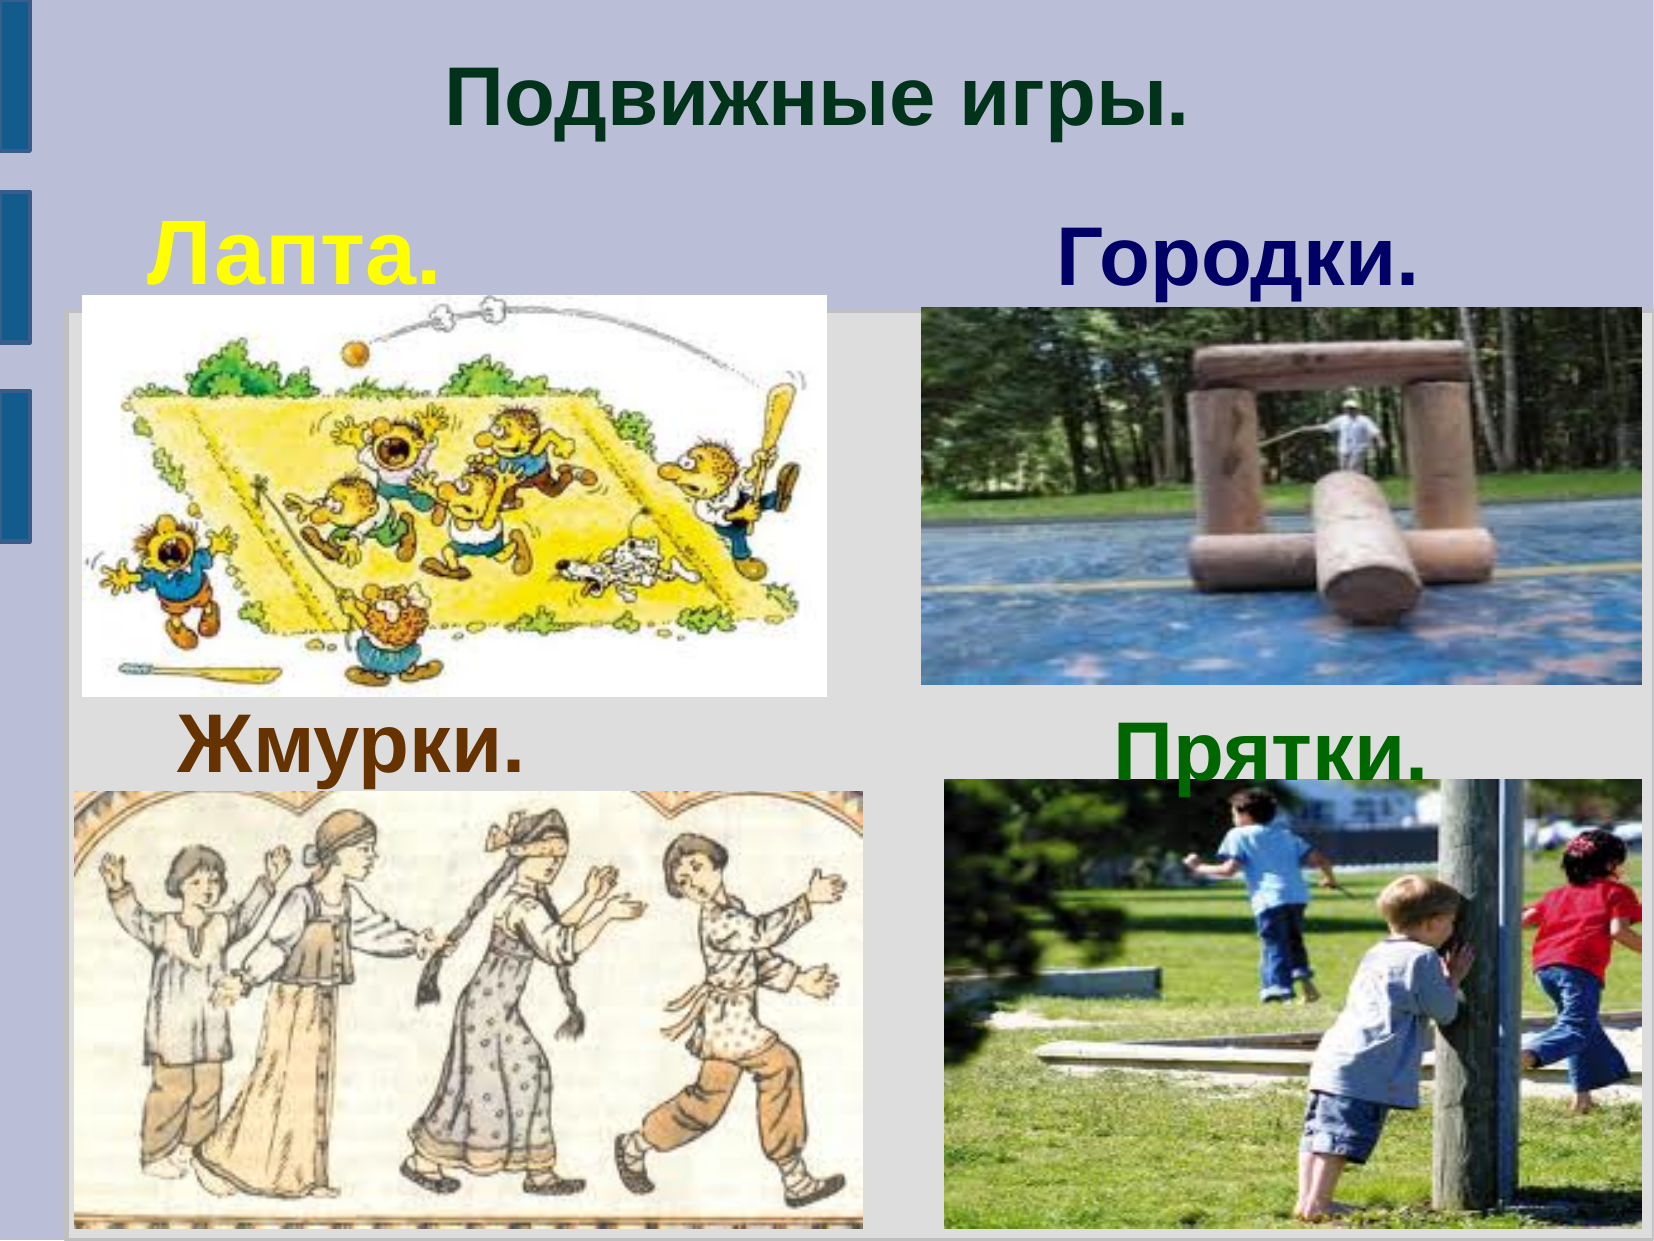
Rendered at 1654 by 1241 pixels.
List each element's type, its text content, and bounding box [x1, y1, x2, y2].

picture [82, 295, 827, 697]
picture [921, 307, 1642, 686]
text_box Лапта. [129, 192, 638, 345]
picture [74, 791, 863, 1229]
text_box Прятки. [1098, 696, 1445, 790]
text_box Жмурки. [89, 663, 615, 815]
picture [944, 779, 1642, 1229]
text_box Городки. [1039, 202, 1438, 296]
title Подвижные игры. [111, 0, 1524, 196]
